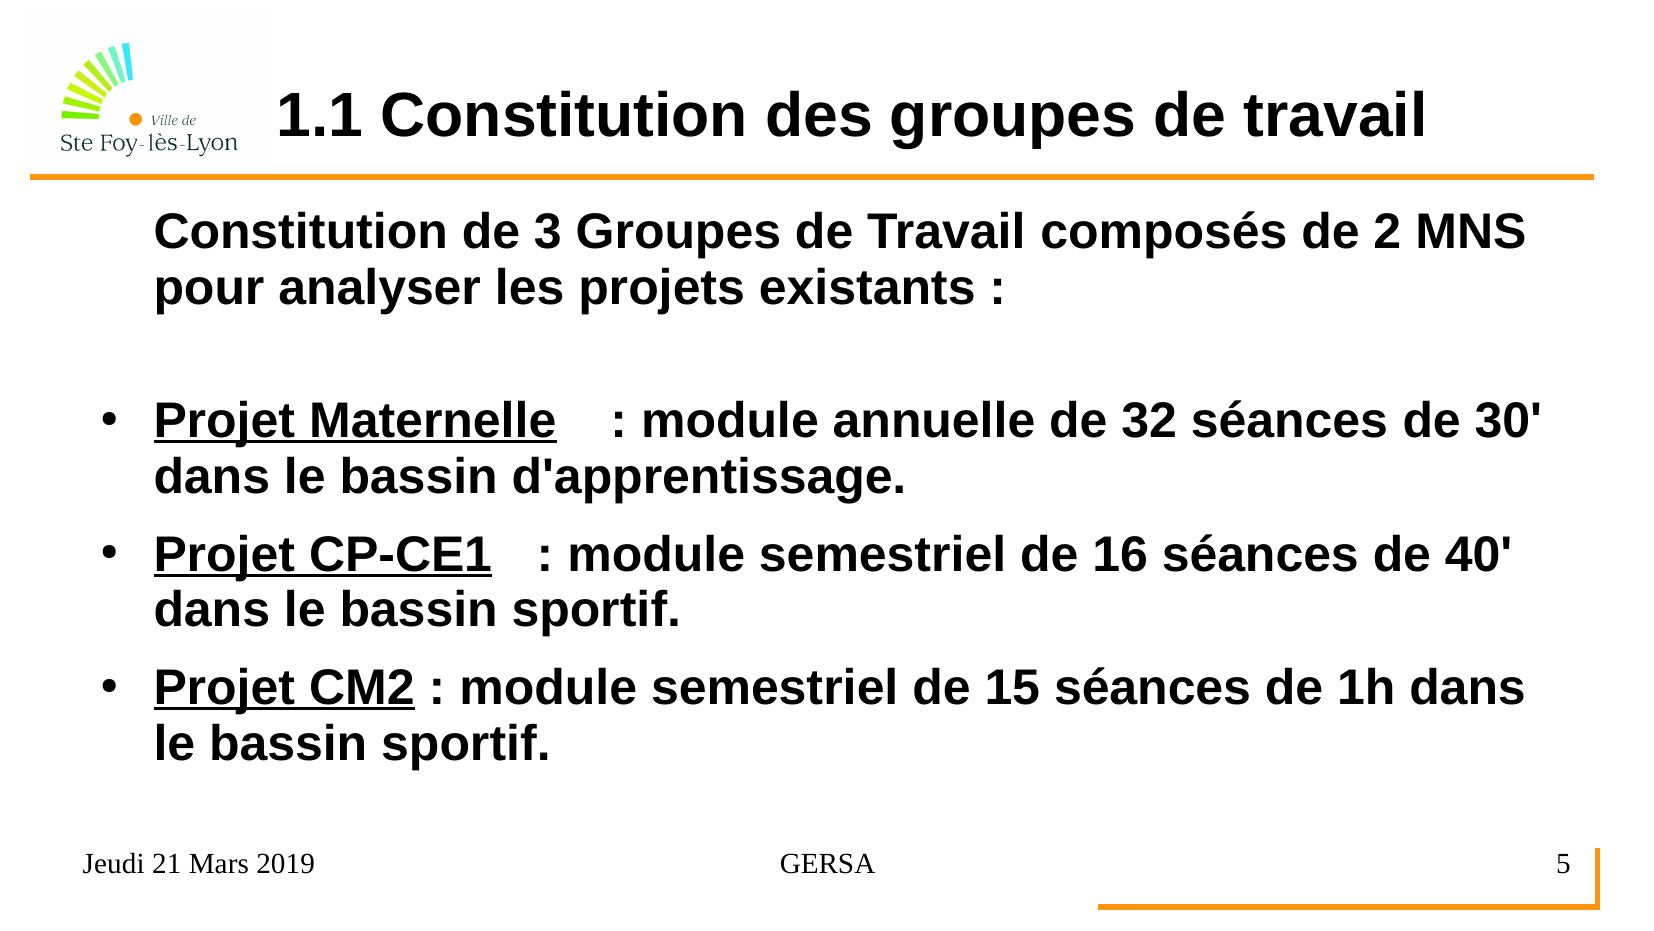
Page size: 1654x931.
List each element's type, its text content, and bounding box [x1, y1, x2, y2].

picture [23, 6, 272, 182]
title 1.1 Constitution des groupes de travail [82, 37, 1571, 193]
list Constitution de 3 Groupes de Travail composés de 2 MNS pour analyser les projets existants : Projet Maternelle : module annuelle de 32 séances de 30' dans le bassin d'apprentissage. Projet CP-CE1 : module semestriel de 16 séances de 40' dans le bassin sportif. Projet CM2 : module semestriel de 15 séances de 1h dans le bassin sportif. [82, 203, 1571, 771]
